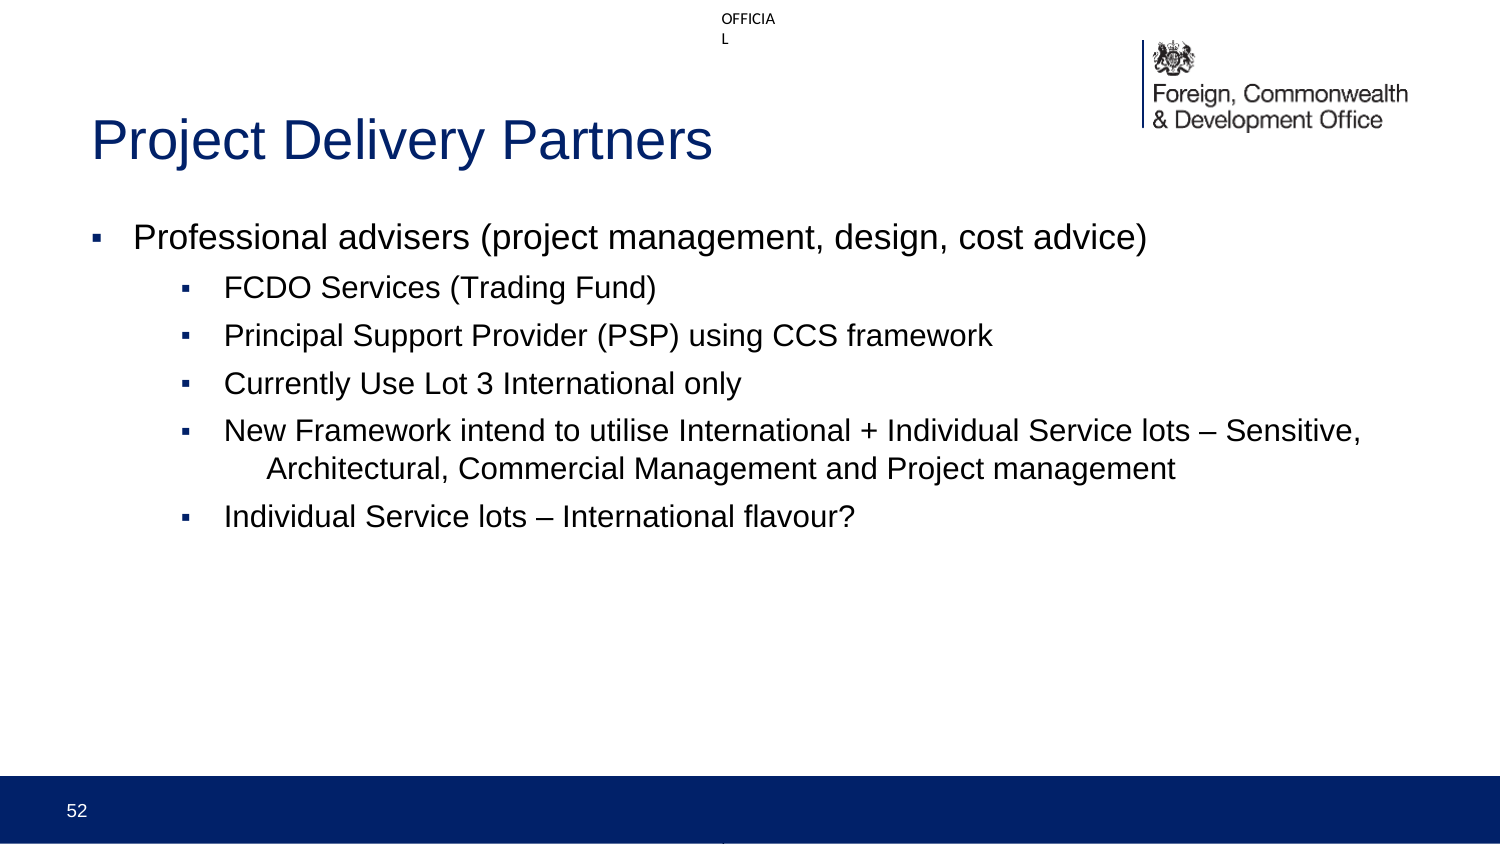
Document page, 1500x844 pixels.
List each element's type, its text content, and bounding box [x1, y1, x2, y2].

title Project Delivery Partners [91, 102, 1409, 183]
list Professional advisers (project management, design, cost advice) FCDO Services (Trading Fund) Principal Support Provider (PSP) using CCS framework Currently Use Lot 3 International only New Framework intend to utilise International + Individual Service lots – Sensitive, Architectural, Commercial Management and Project management Individual Service lots – International flavour? [91, 214, 1409, 741]
text_box [0, 776, 1500, 844]
